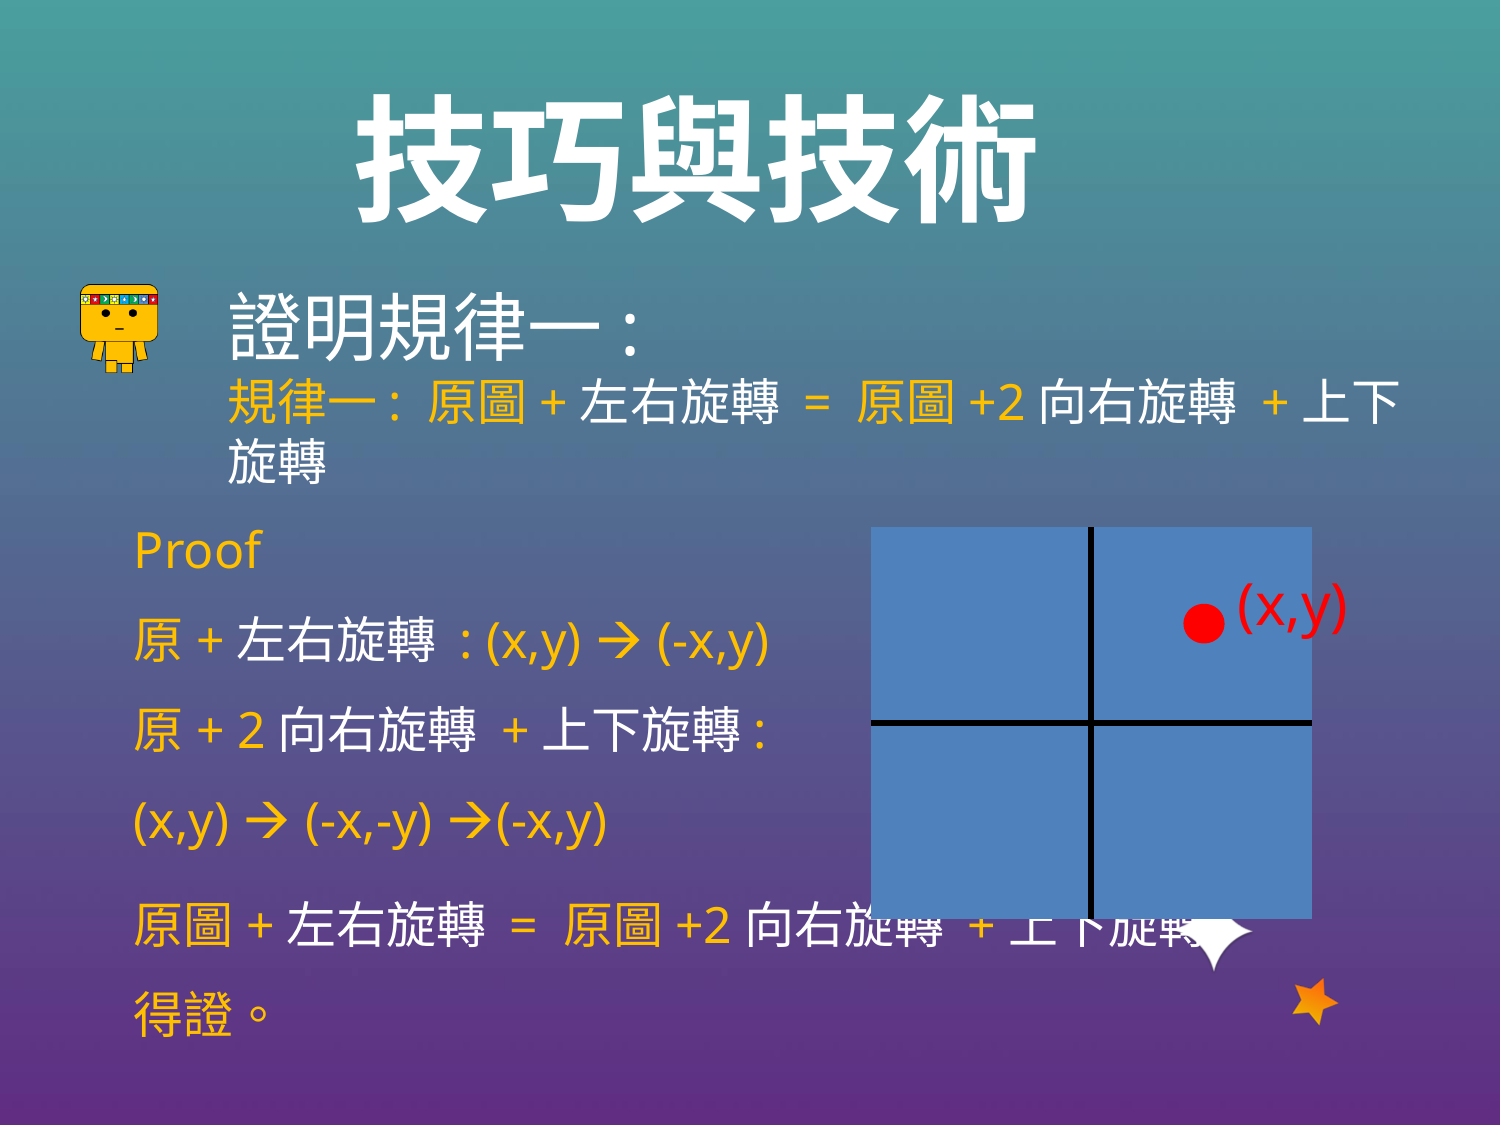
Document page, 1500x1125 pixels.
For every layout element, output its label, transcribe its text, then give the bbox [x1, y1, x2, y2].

text_box 技巧與技術 [337, 66, 1159, 249]
table_cell [871, 726, 981, 821]
text_box Proof 原+左右旋轉 : (x,y)  (-x,y) 原+ 2向右旋轉 +上下旋轉: (x,y)  (-x,-y) (-x,y) 原圖+左右旋轉 = 原圖+2向右旋轉 +上下旋轉 得證。 [118, 420, 1366, 1125]
table_cell [1094, 821, 1202, 919]
table_cell [1202, 726, 1312, 821]
table_header [1094, 527, 1202, 625]
table_header [871, 527, 981, 625]
text_box (x,y) [1222, 559, 1366, 646]
table_cell [1094, 726, 1202, 821]
table_cell [871, 821, 981, 919]
table_cell [871, 625, 981, 720]
table_cell [1094, 625, 1202, 720]
table_header [1202, 527, 1312, 616]
table_header [981, 527, 1088, 625]
text_box 證明規律一: 規律一: 原圖+左右旋轉 = 原圖+2向右旋轉 +上下旋轉 [212, 273, 1459, 622]
picture [0, 0, 1500, 1125]
table_cell [981, 625, 1088, 720]
table_cell [1202, 821, 1312, 919]
text_box [1185, 605, 1222, 642]
table_cell [981, 821, 1088, 919]
table_cell [1202, 631, 1312, 720]
table_cell [981, 726, 1088, 821]
